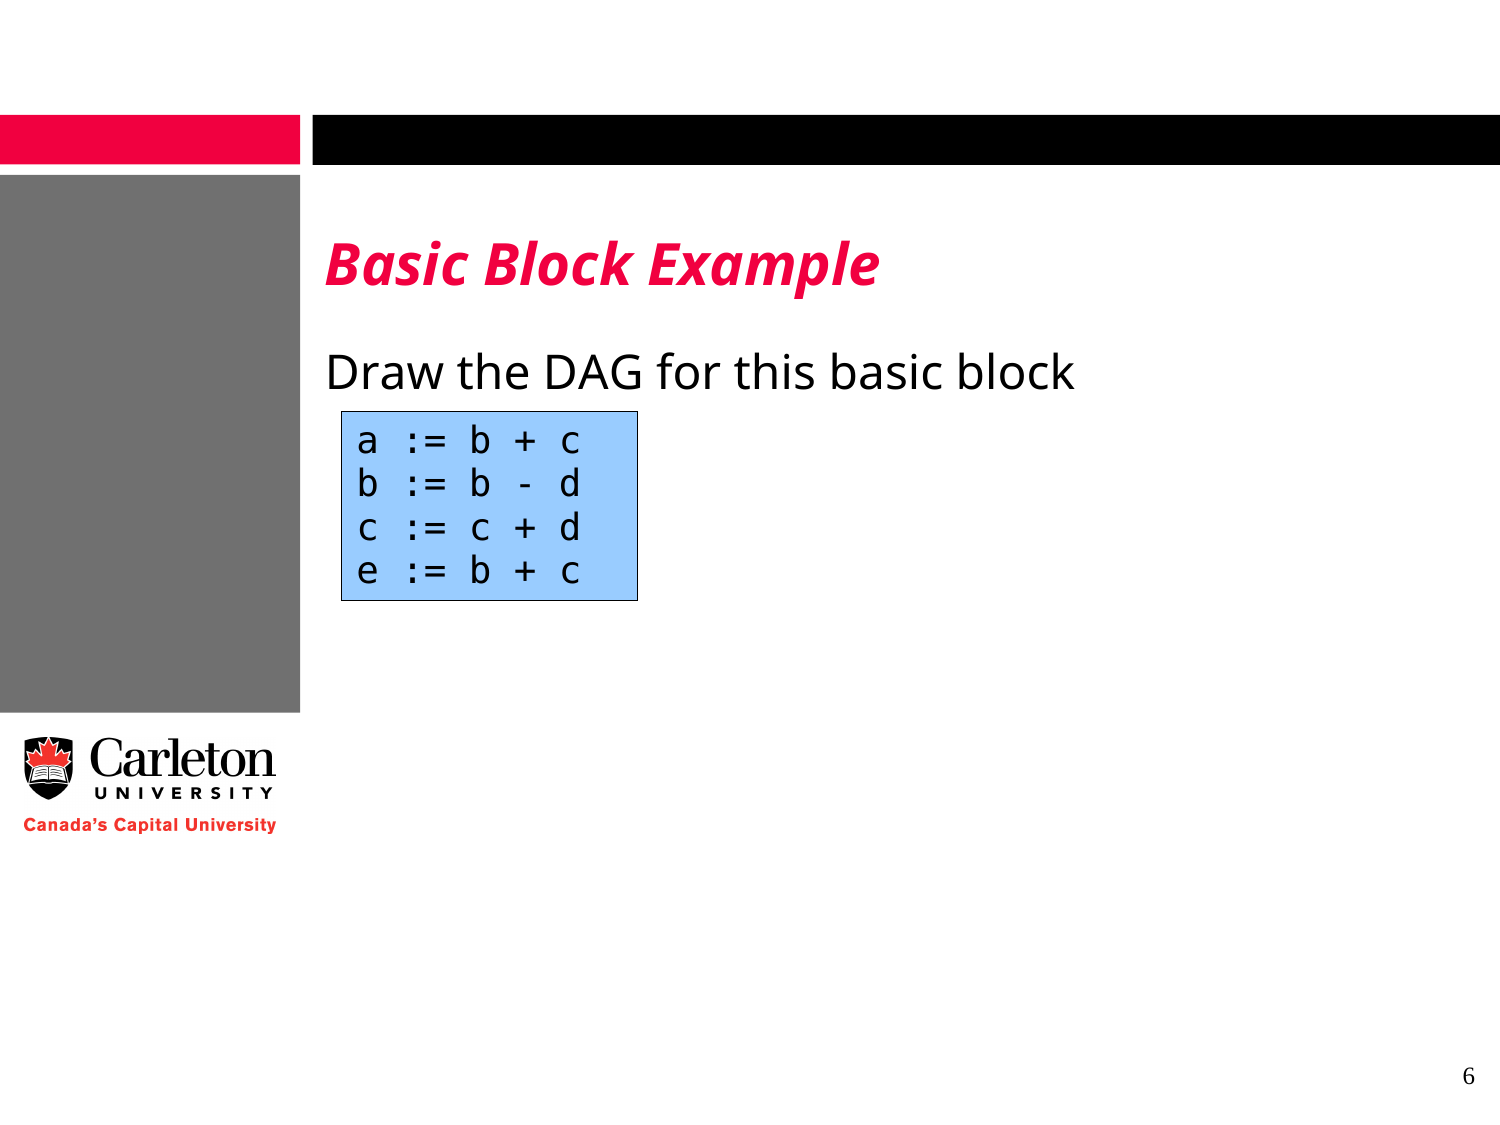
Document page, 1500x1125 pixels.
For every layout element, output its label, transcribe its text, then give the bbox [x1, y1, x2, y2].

picture [24, 737, 276, 834]
title Basic Block Example [324, 187, 1450, 324]
list Draw the DAG for this basic block [324, 324, 1450, 1036]
